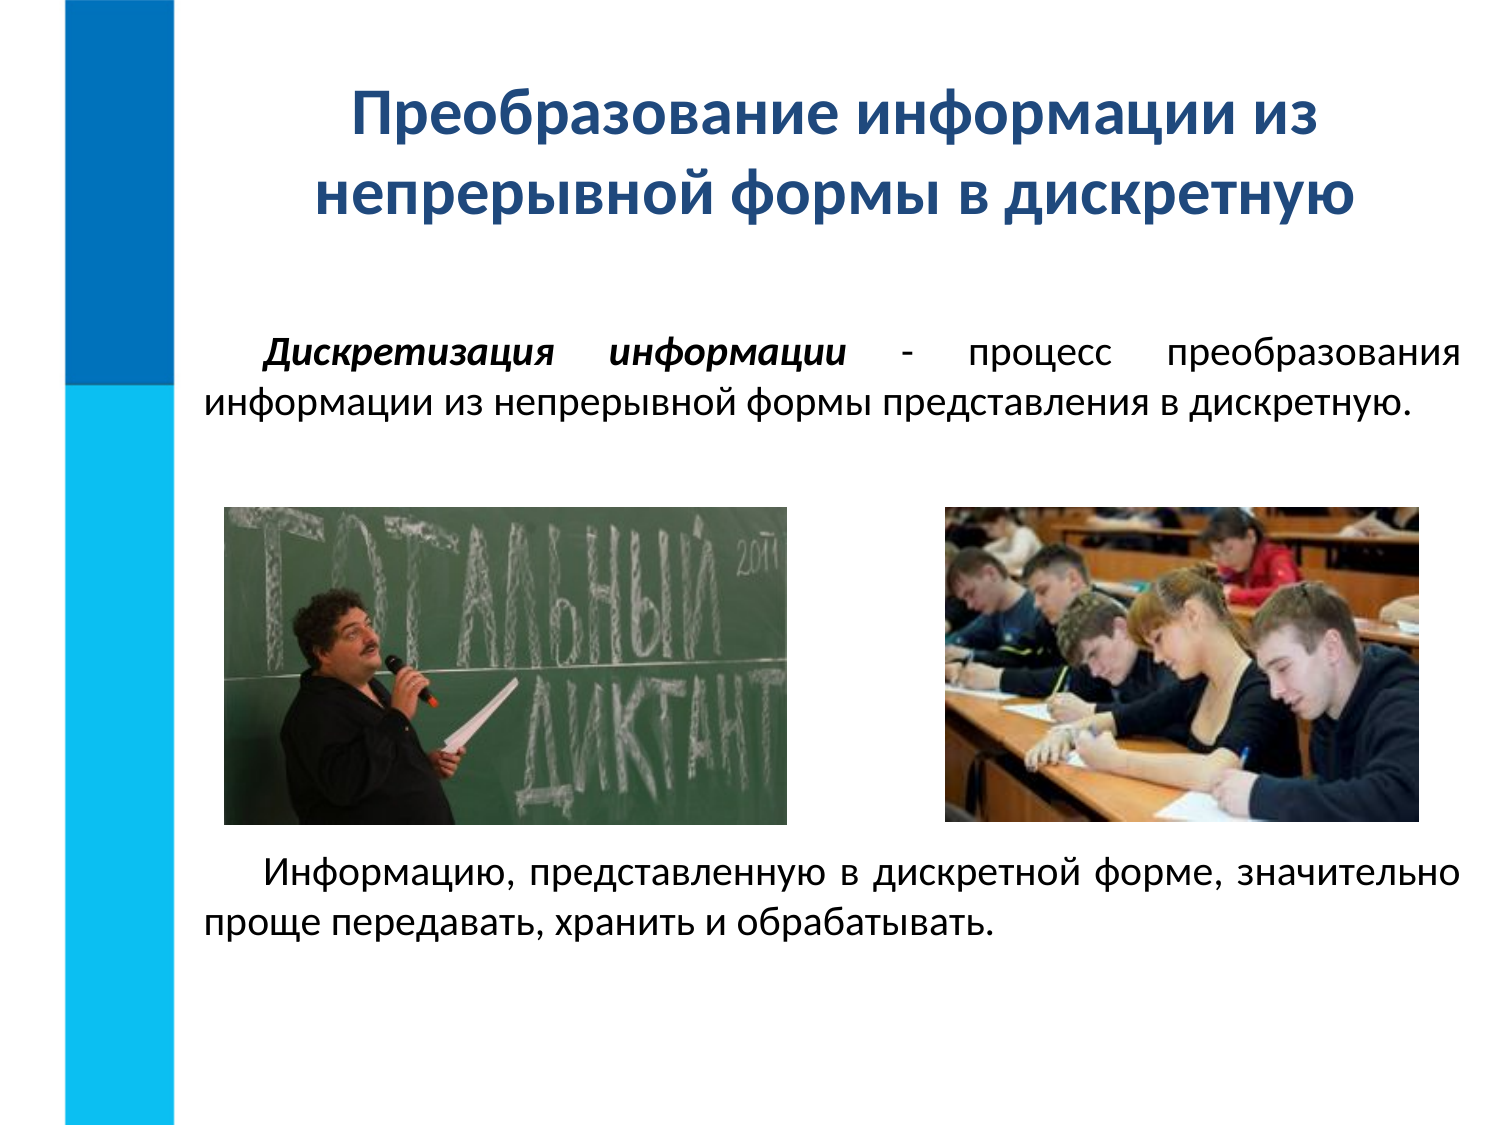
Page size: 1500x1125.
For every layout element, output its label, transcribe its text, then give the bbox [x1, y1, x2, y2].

picture [0, 0, 1500, 1125]
text_box Дискретизация информации - процесс преобразования информации из непрерывной формы представления в дискретную. Информацию, представленную в дискретной форме, значительно проще передавать, хранить и обрабатывать. [188, 315, 1477, 952]
text_box Преобразование информации из непрерывной формы в дискретную [171, 47, 1500, 248]
